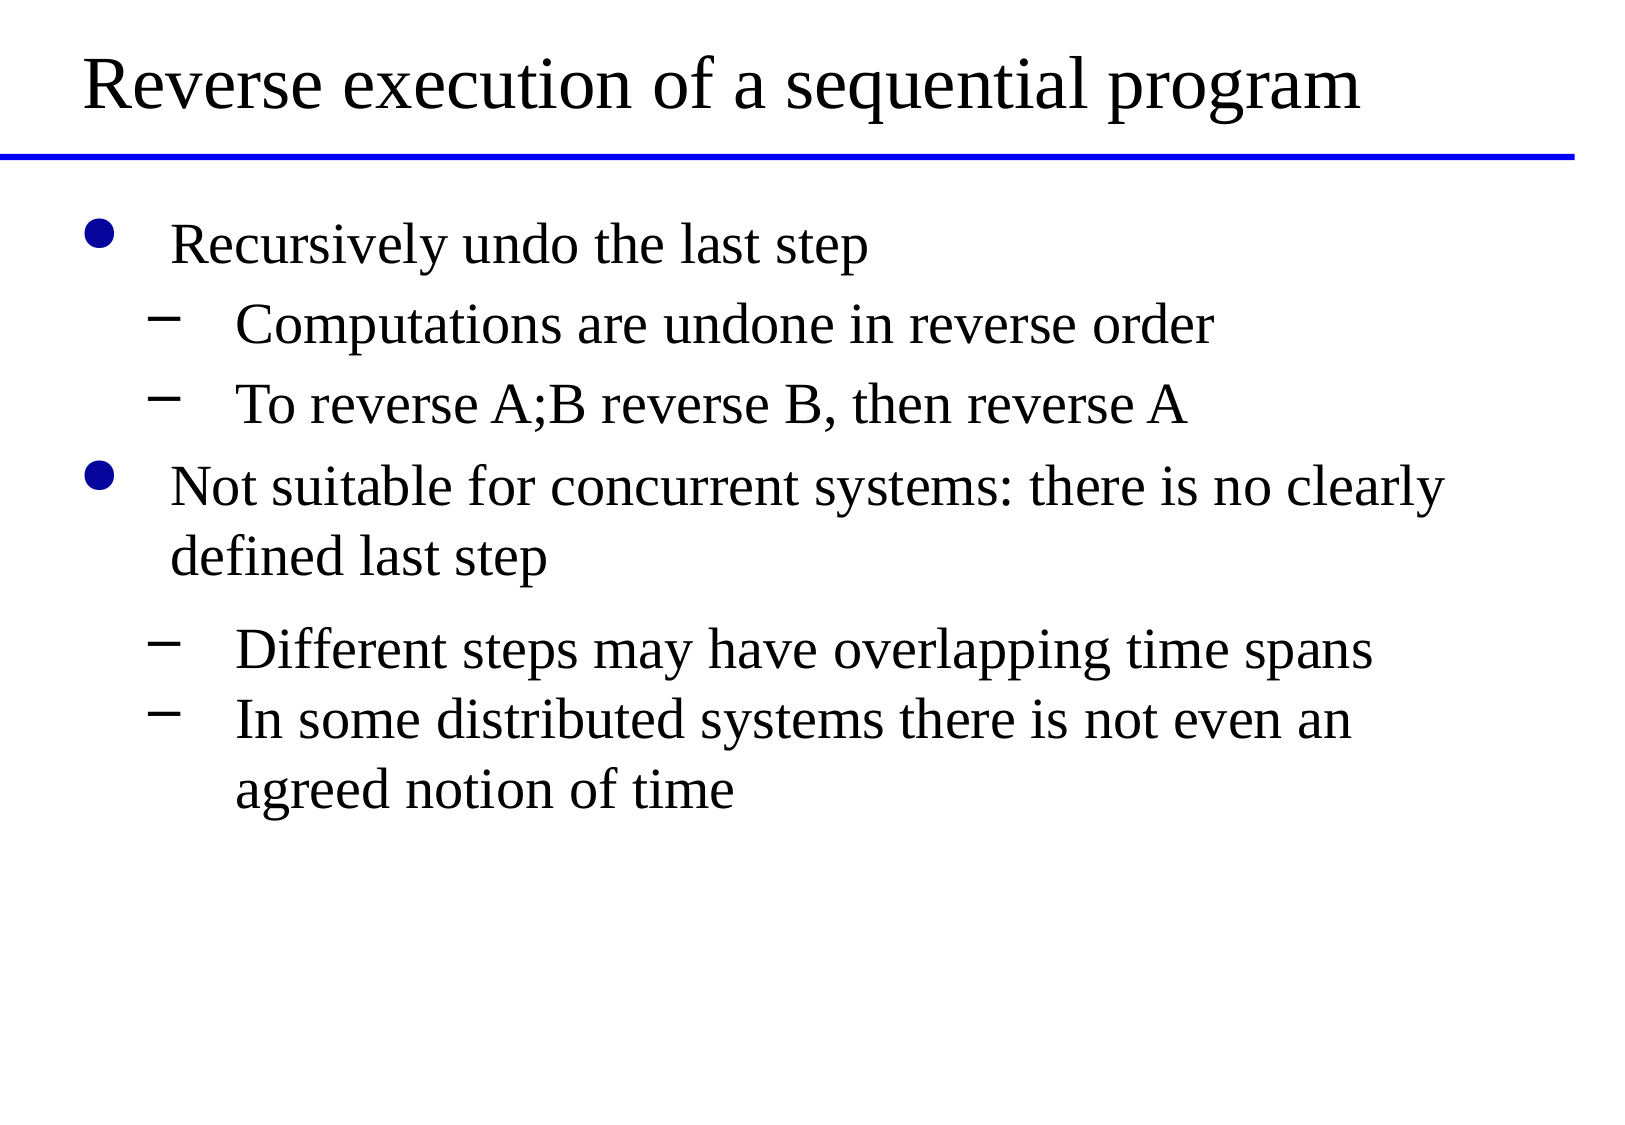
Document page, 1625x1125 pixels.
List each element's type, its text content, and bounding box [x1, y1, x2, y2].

title Reverse execution of a sequential program [67, 27, 1544, 131]
list Recursively undo the last step Computations are undone in reverse order To reverse A;B reverse B, then reverse A Not suitable for concurrent systems: there is no clearly defined last step Different steps may have overlapping time spans In some distributed systems there is not even an agreed notion of time [67, 198, 1478, 1061]
